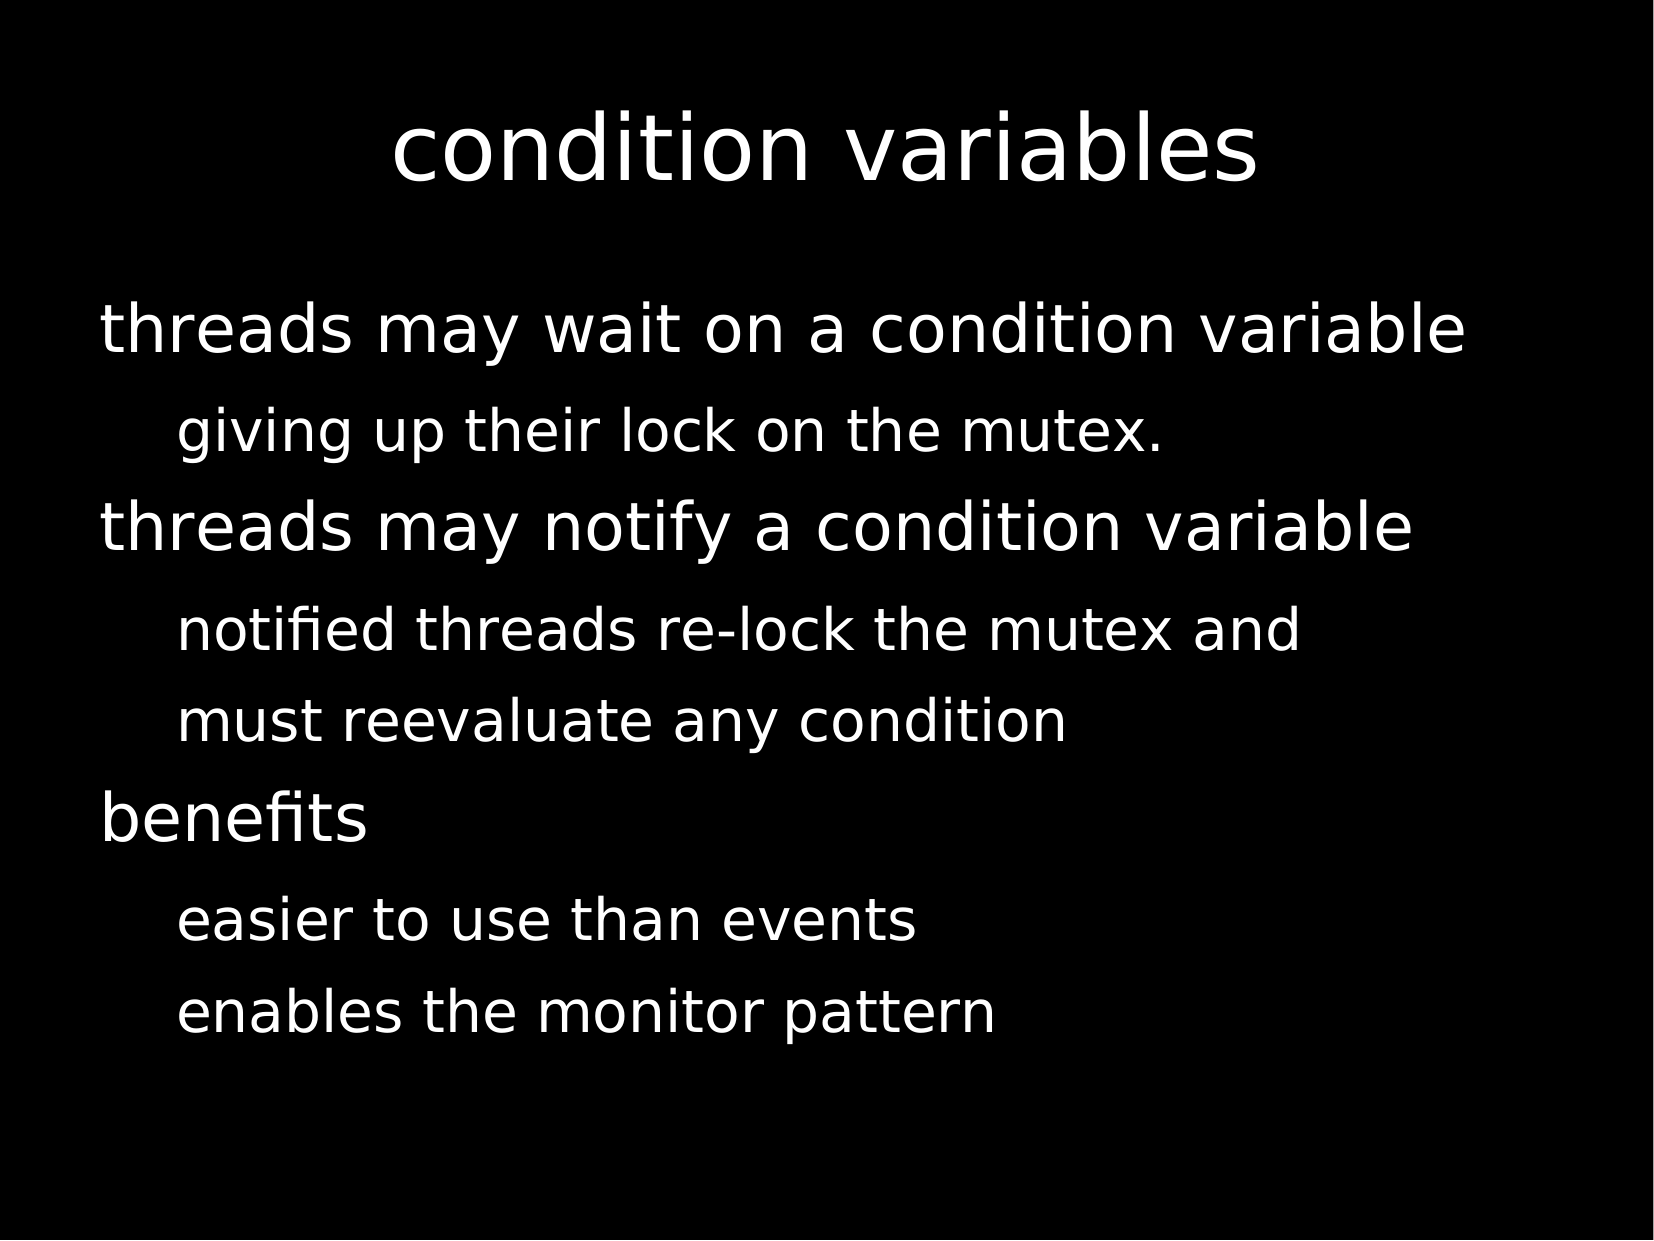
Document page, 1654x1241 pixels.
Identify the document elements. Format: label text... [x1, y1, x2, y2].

title condition variables [82, 46, 1570, 259]
list threads may wait on a condition variable giving up their lock on the mutex. threads may notify a condition variable notified threads re-lock the mutex and must reevaluate any condition benefits easier to use than events enables the monitor pattern [82, 290, 1570, 1109]
